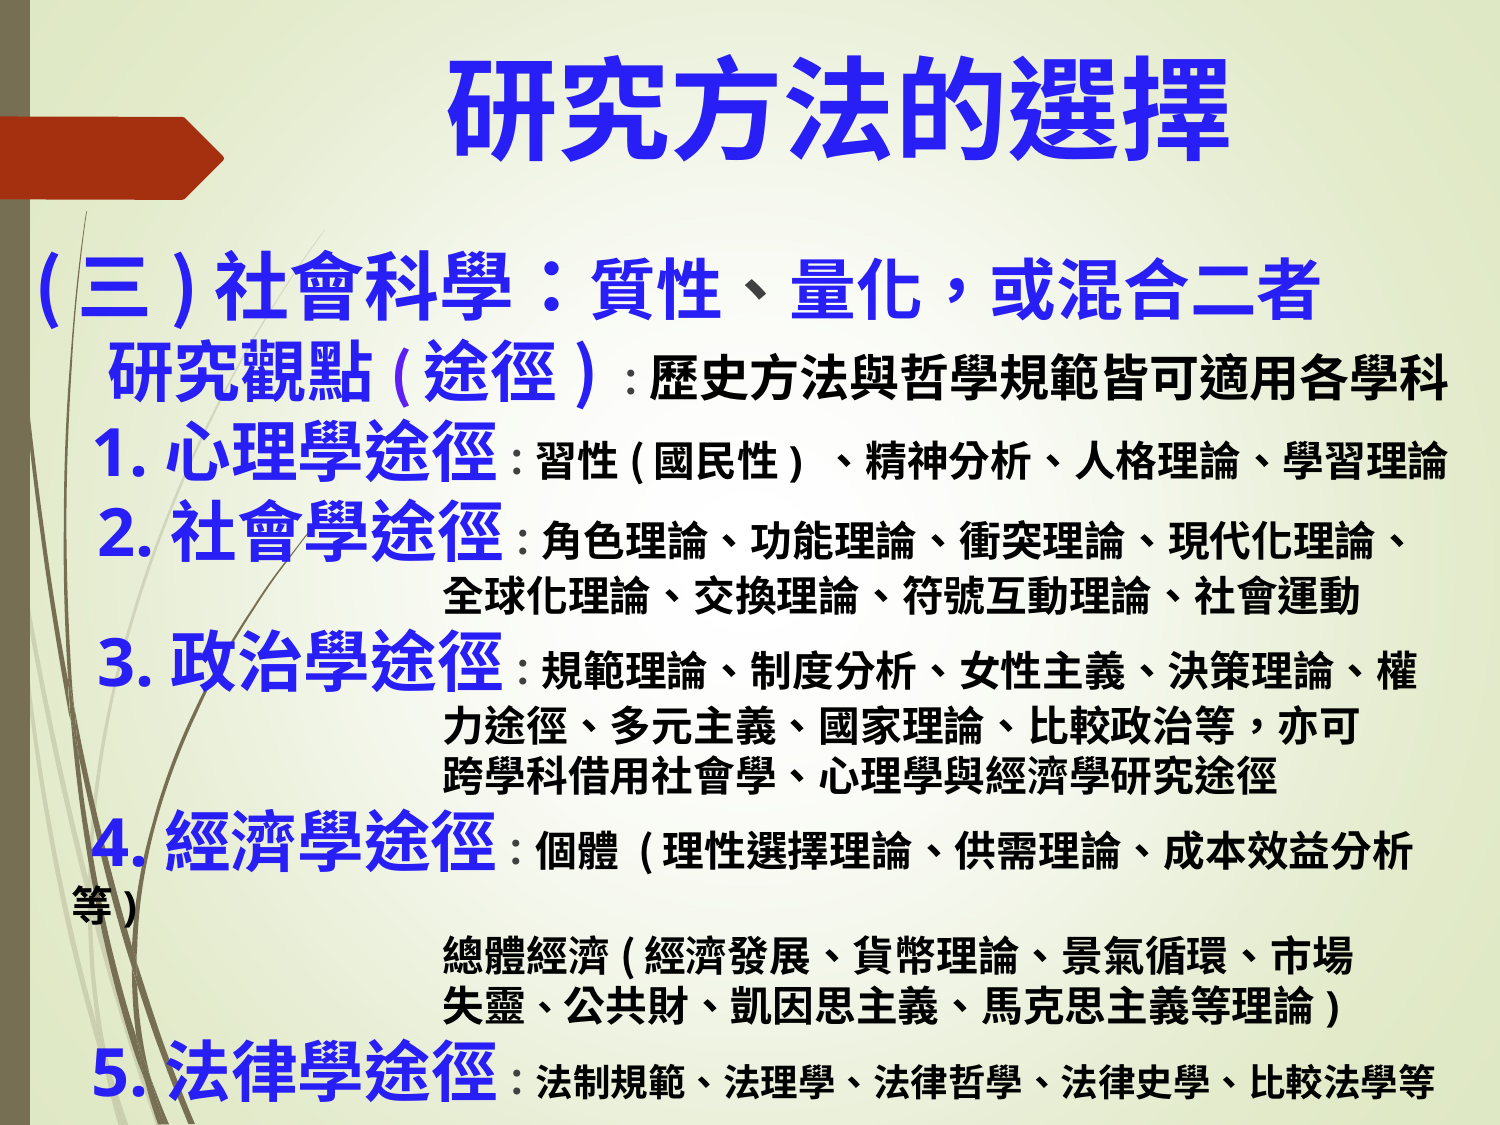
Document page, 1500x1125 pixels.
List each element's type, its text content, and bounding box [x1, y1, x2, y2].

picture [30, 0, 1500, 1125]
title 研究方法的選擇 [218, 31, 1460, 209]
list (三)社會科學：質性、量化，或混合二者 研究觀點(途徑)：歷史方法與哲學規範皆可適用各學科 1.心理學途徑：習性(國民性) 、精神分析、人格理論、學習理論 2.社會學途徑：角色理論、功能理論、衝突理論、現代化理論、 全球化理論、交換理論、符號互動理論、社會運動 3.政治學途徑：規範理論、制度分析、女性主義、決策理論、權 力途徑、多元主義、國家理論、比較政治等，亦可 跨學科借用社會學、心理學與經濟學研究途徑 4.經濟學途徑：個體 (理性選擇理論、供需理論、成本效益分析等) 總體經濟(經濟發展、貨幣理論、景氣循環、市場 失靈、公共財、凱因思主義、馬克思主義等理論) 5.法律學途徑：法制規範、法理學、法律哲學、法律史學、比較法學等 [0, 231, 1471, 1125]
